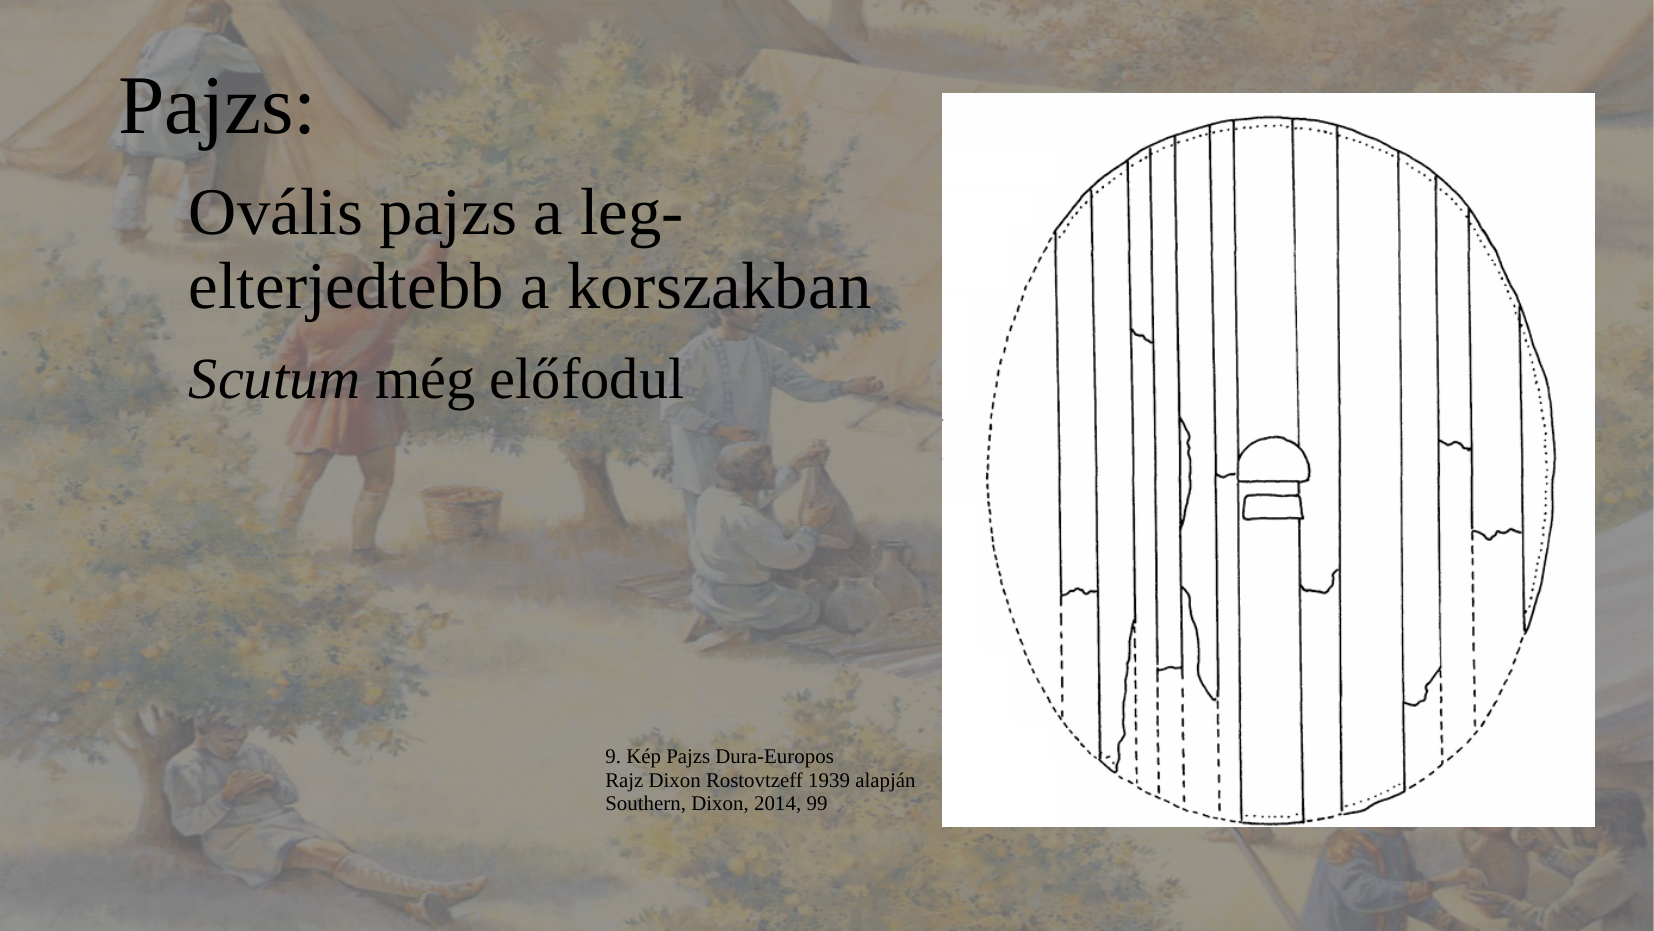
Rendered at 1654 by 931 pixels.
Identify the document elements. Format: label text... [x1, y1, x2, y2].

text_box 9. Kép Pajzs Dura-Europos Rajz Dixon Rostovtzeff 1939 alapján Southern, Dixon, 2014, 99 [590, 738, 1004, 857]
picture [0, 0, 1654, 931]
list Pajzs: Ovális pajzs a leg-elterjedtebb a korszakban Scutum még előfodul [47, 59, 916, 709]
